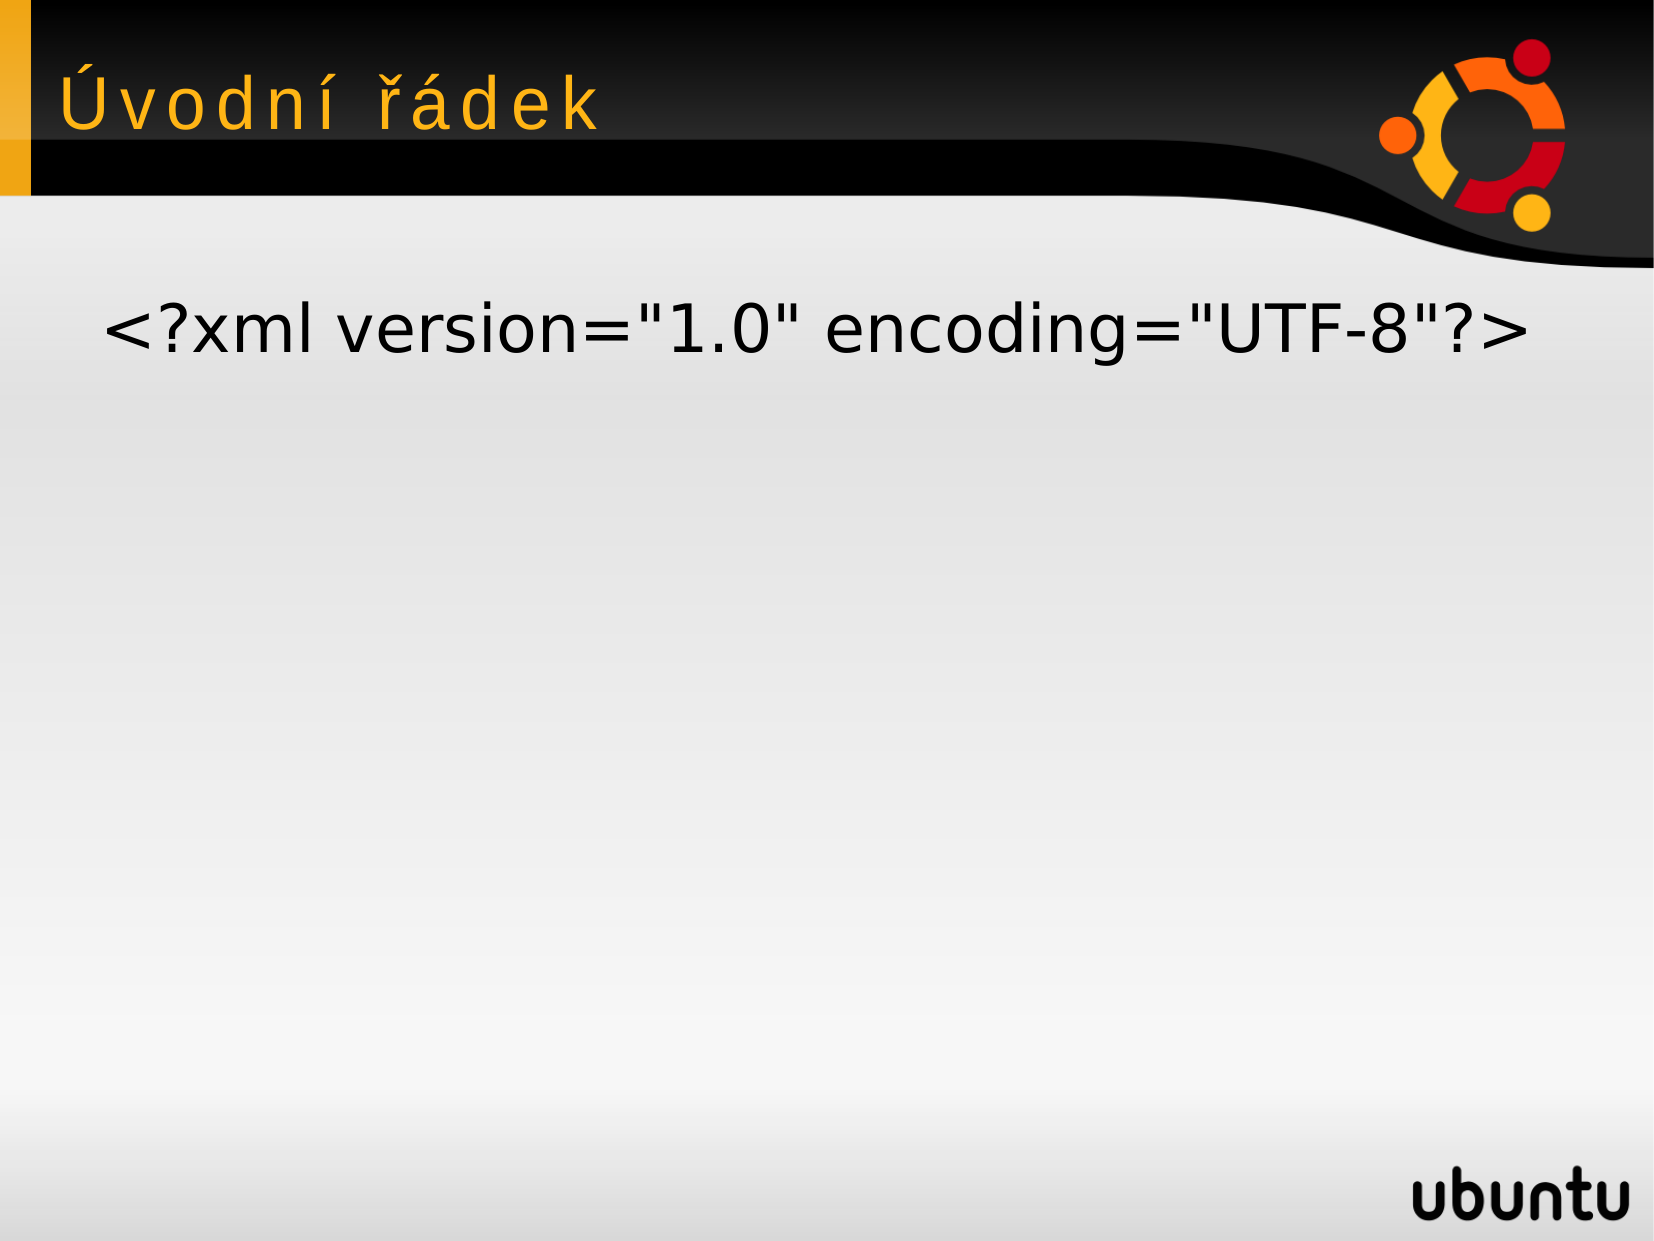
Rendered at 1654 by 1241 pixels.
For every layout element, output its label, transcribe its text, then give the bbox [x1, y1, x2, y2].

picture [0, 0, 1654, 1241]
list <?xml version="1.0" encoding="UTF-8"?> [82, 290, 1571, 1109]
title Úvodní řádek [59, 29, 1270, 178]
